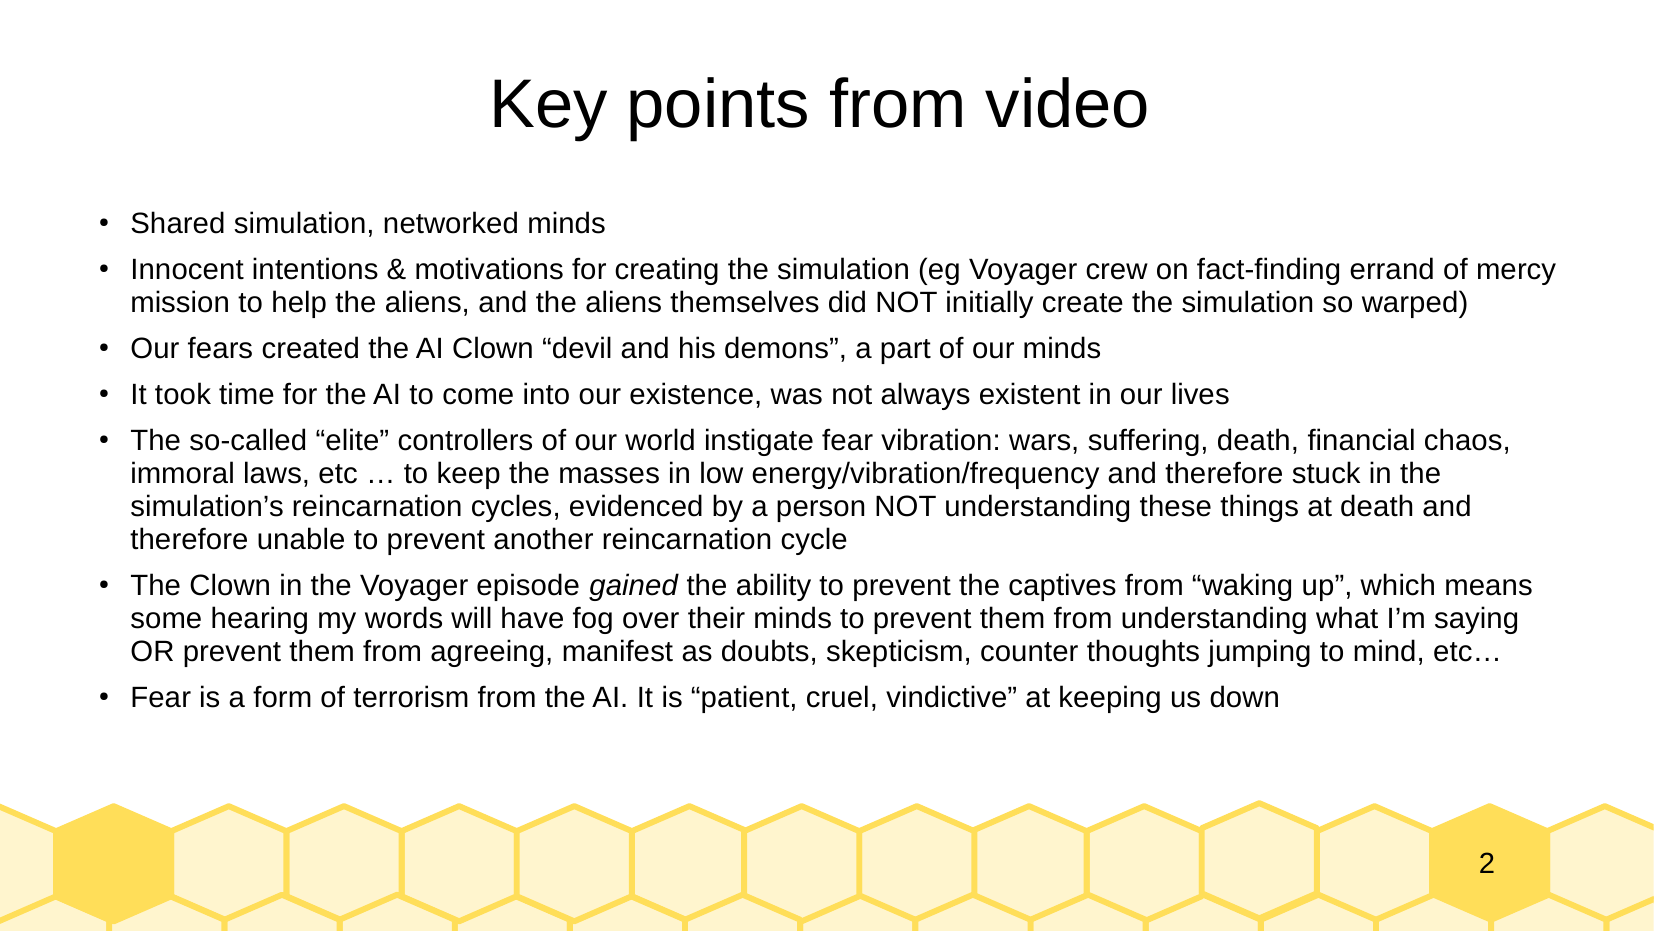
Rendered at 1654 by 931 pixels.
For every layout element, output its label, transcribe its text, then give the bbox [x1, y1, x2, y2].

list Shared simulation, networked minds Innocent intentions & motivations for creating the simulation (eg Voyager crew on fact-finding errand of mercy mission to help the aliens, and the aliens themselves did NOT initially create the simulation so warped) Our fears created the AI Clown “devil and his demons”, a part of our minds It took time for the AI to come into our existence, was not always existent in our lives The so-called “elite” controllers of our world instigate fear vibration: wars, suffering, death, financial chaos, immoral laws, etc … to keep the masses in low energy/vibration/frequency and therefore stuck in the simulation’s reincarnation cycles, evidenced by a person NOT understanding these things at death and therefore unable to prevent another reincarnation cycle The Clown in the Voyager episode gained the ability to prevent the captives from “waking up”, which means some hearing my words will have fog over their minds to prevent them from understanding what I’m saying OR prevent them from agreeing, manifest as doubts, skepticism, counter thoughts jumping to mind, etc… Fear is a form of terrorism from the AI. It is “patient, cruel, vindictive” at keeping us down [88, 206, 1565, 739]
title Key points from video [88, 29, 1565, 178]
